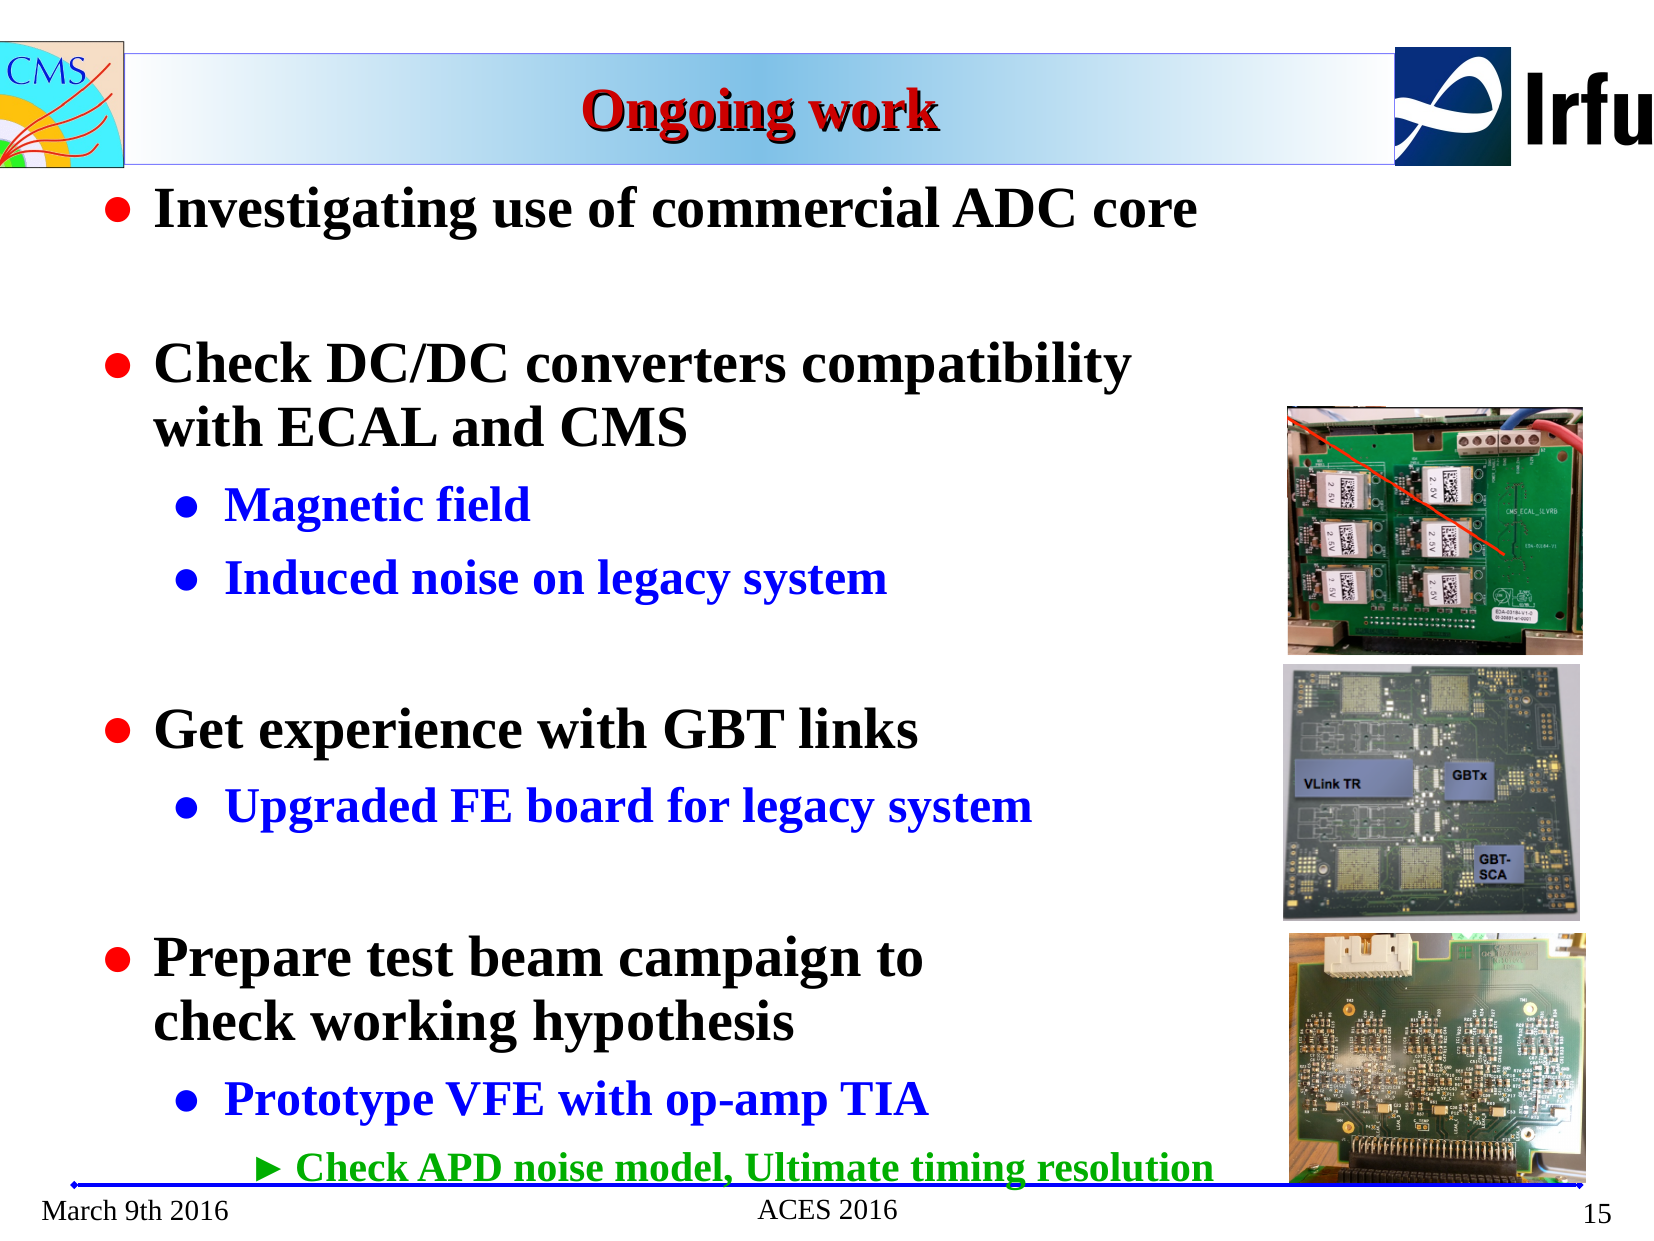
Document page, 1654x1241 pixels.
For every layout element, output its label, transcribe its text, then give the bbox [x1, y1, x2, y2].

picture [1287, 406, 1583, 656]
title Ongoing work [124, 53, 1396, 165]
picture [1395, 47, 1653, 166]
picture [1283, 664, 1580, 921]
picture [0, 40, 125, 169]
list Investigating use of commercial ADC core Check DC/DC converters compatibility with ECAL and CMS Magnetic field Induced noise on legacy system Get experience with GBT links Upgraded FE board for legacy system Prepare test beam campaign to check working hypothesis Prototype VFE with op-amp TIA Check APD noise model, Ultimate timing resolution [82, 174, 1571, 1191]
picture [1289, 933, 1586, 1183]
